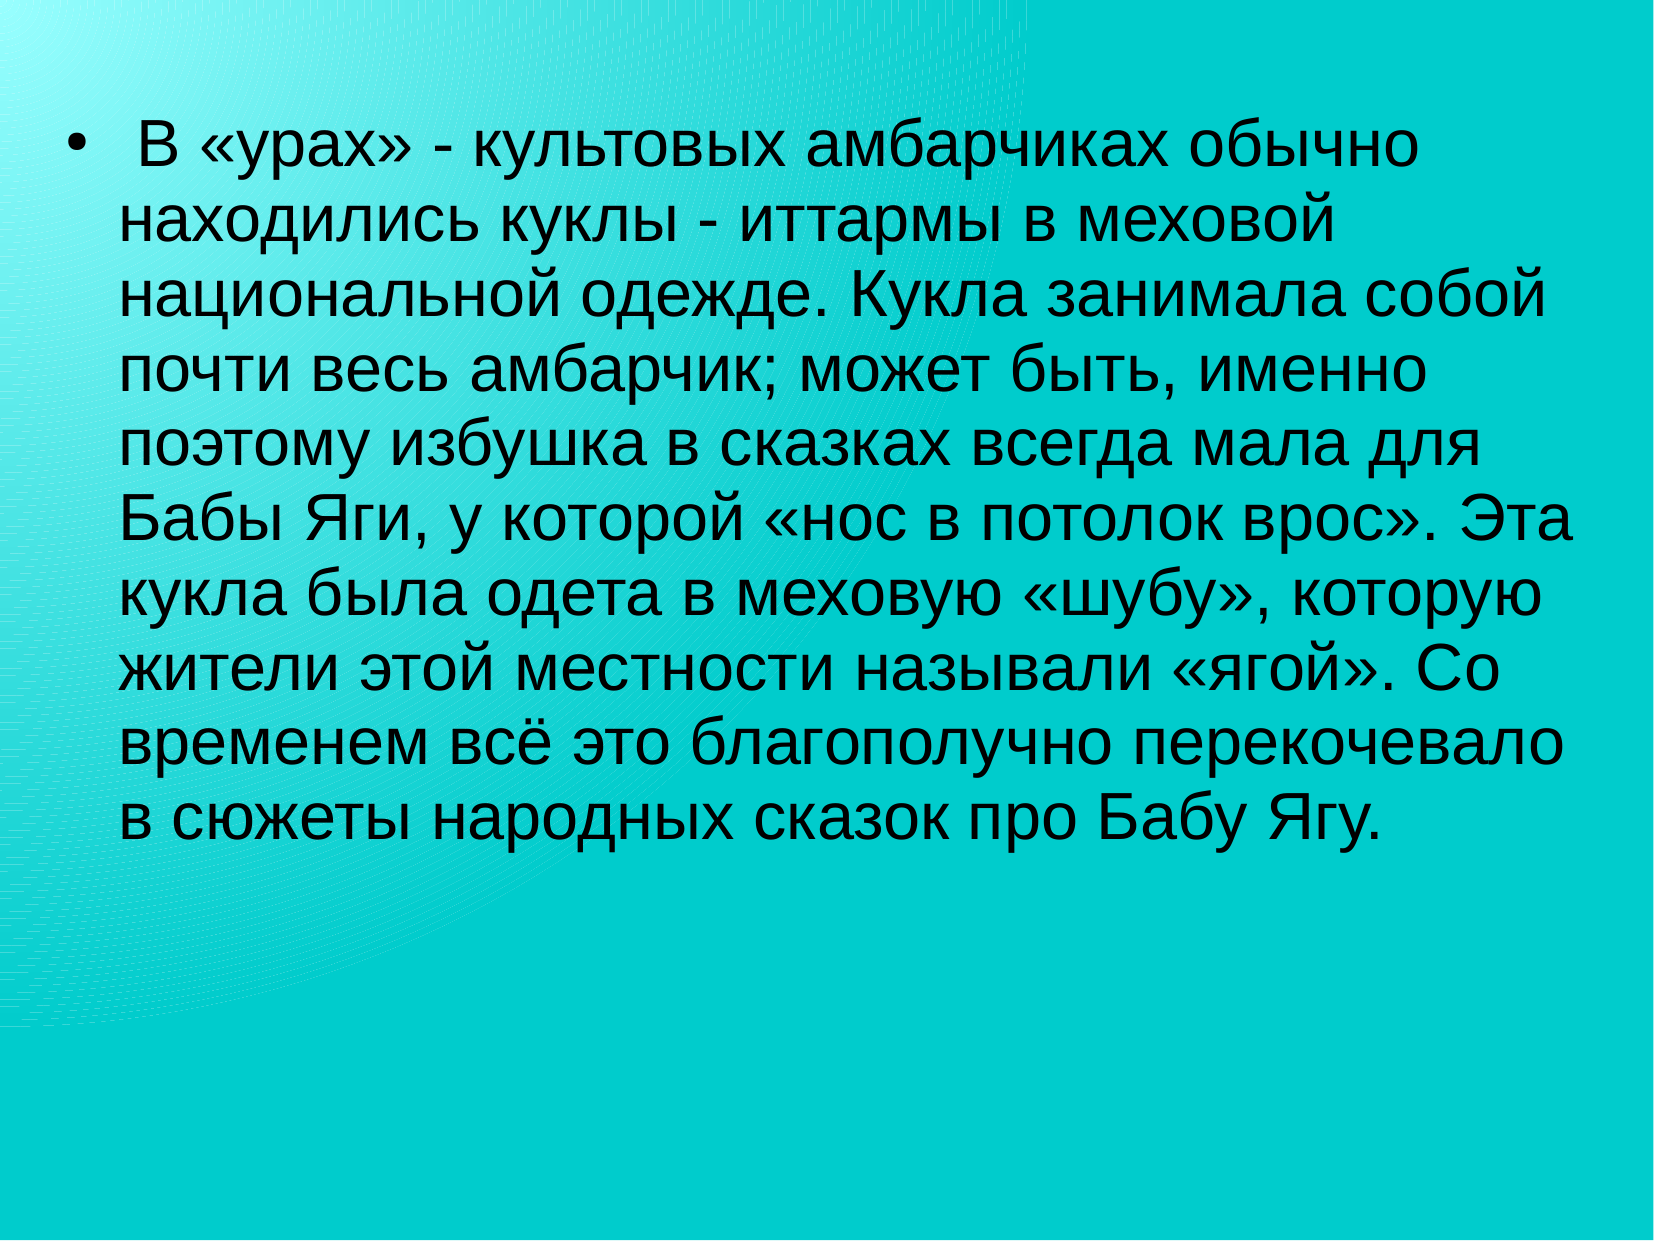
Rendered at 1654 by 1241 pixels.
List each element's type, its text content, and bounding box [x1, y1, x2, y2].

list В «урах» - культовых амбарчиках обычно находились куклы - иттармы в меховой национальной одежде. Кукла занимала собой почти весь амбарчик; может быть, именно поэтому избушка в сказках всегда мала для Бабы Яги, у которой «нос в потолок врос». Эта кукла была одета в меховую «шубу», которую жители этой местности называли «ягой». Со временем всё это благополучно перекочевало в сюжеты народных сказок про Бабу Ягу. [47, 106, 1583, 1241]
